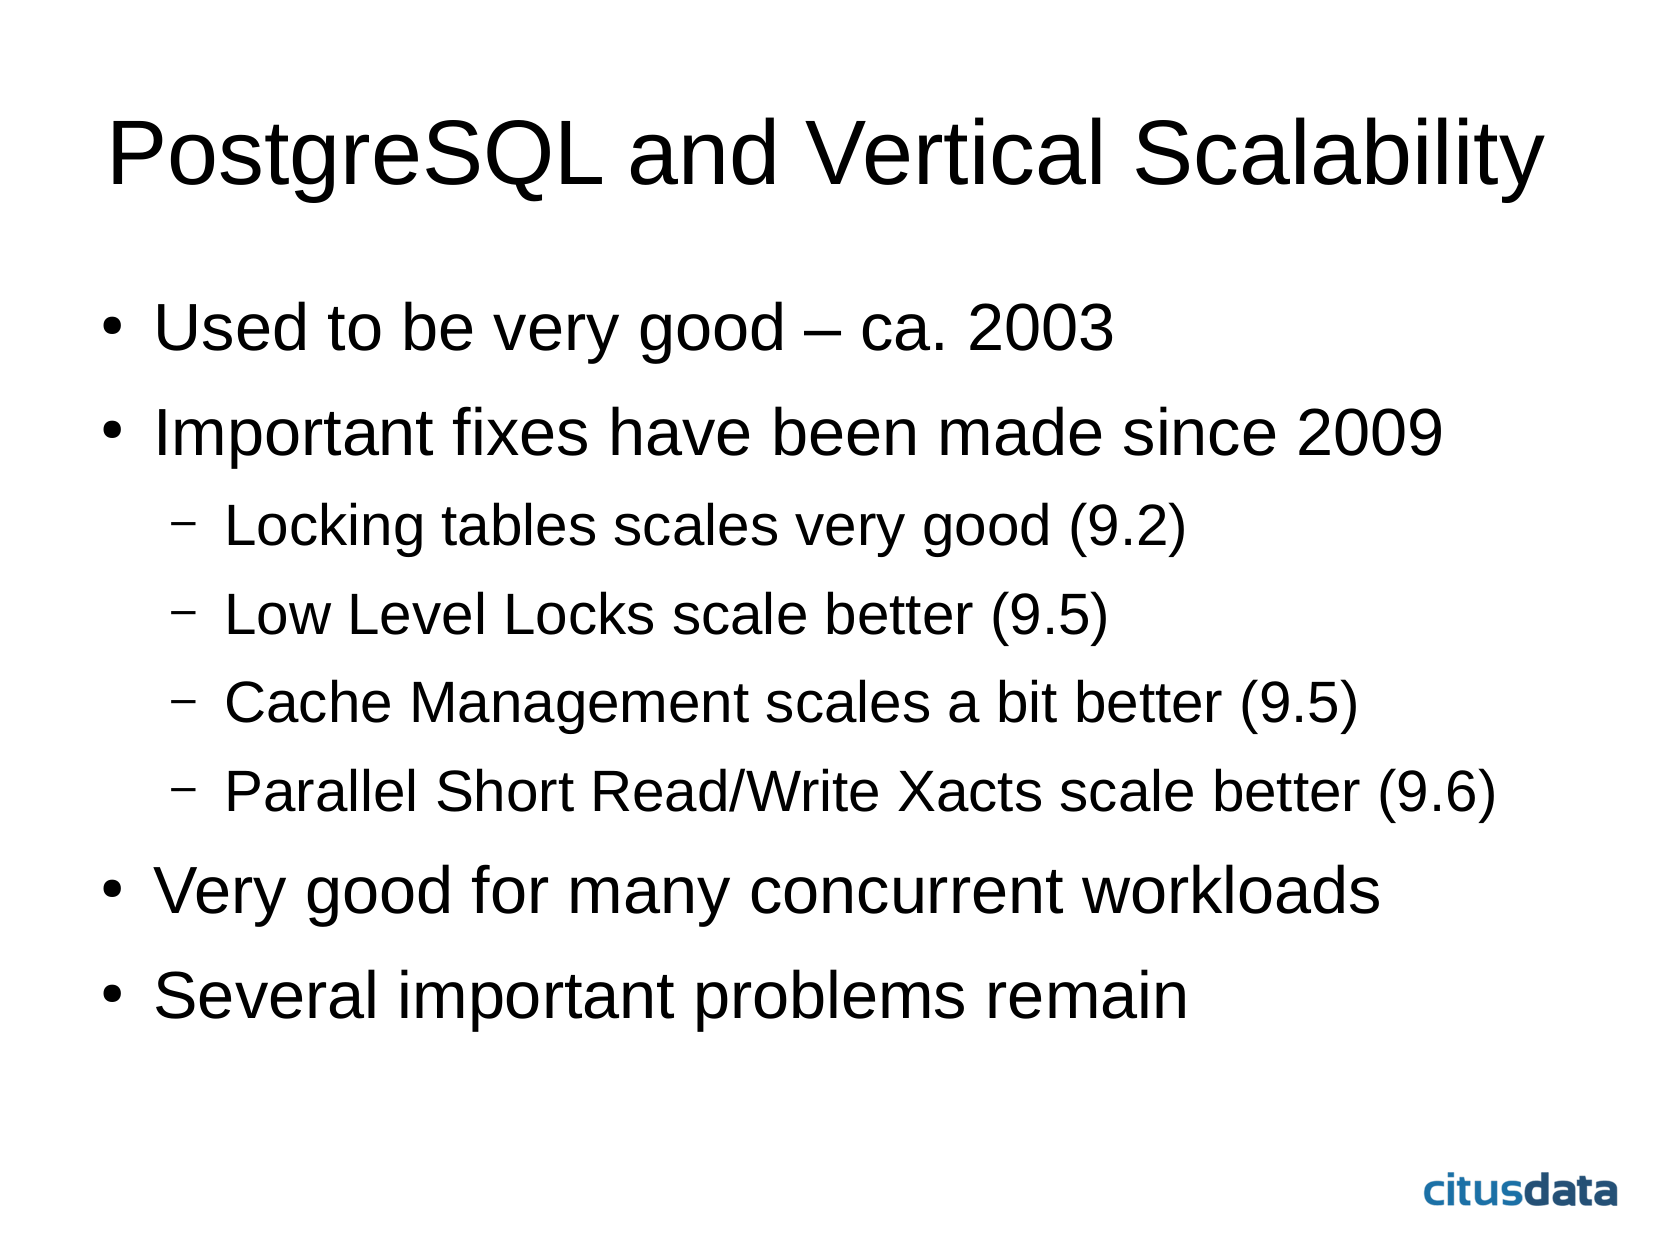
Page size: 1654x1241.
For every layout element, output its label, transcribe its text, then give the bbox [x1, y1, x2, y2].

picture [1420, 1167, 1622, 1209]
list Used to be very good – ca. 2003 Important fixes have been made since 2009 Locking tables scales very good (9.2) Low Level Locks scale better (9.5) Cache Management scales a bit better (9.5) Parallel Short Read/Write Xacts scale better (9.6) Very good for many concurrent workloads Several important problems remain [82, 290, 1571, 1096]
title PostgreSQL and Vertical Scalability [82, 49, 1571, 257]
